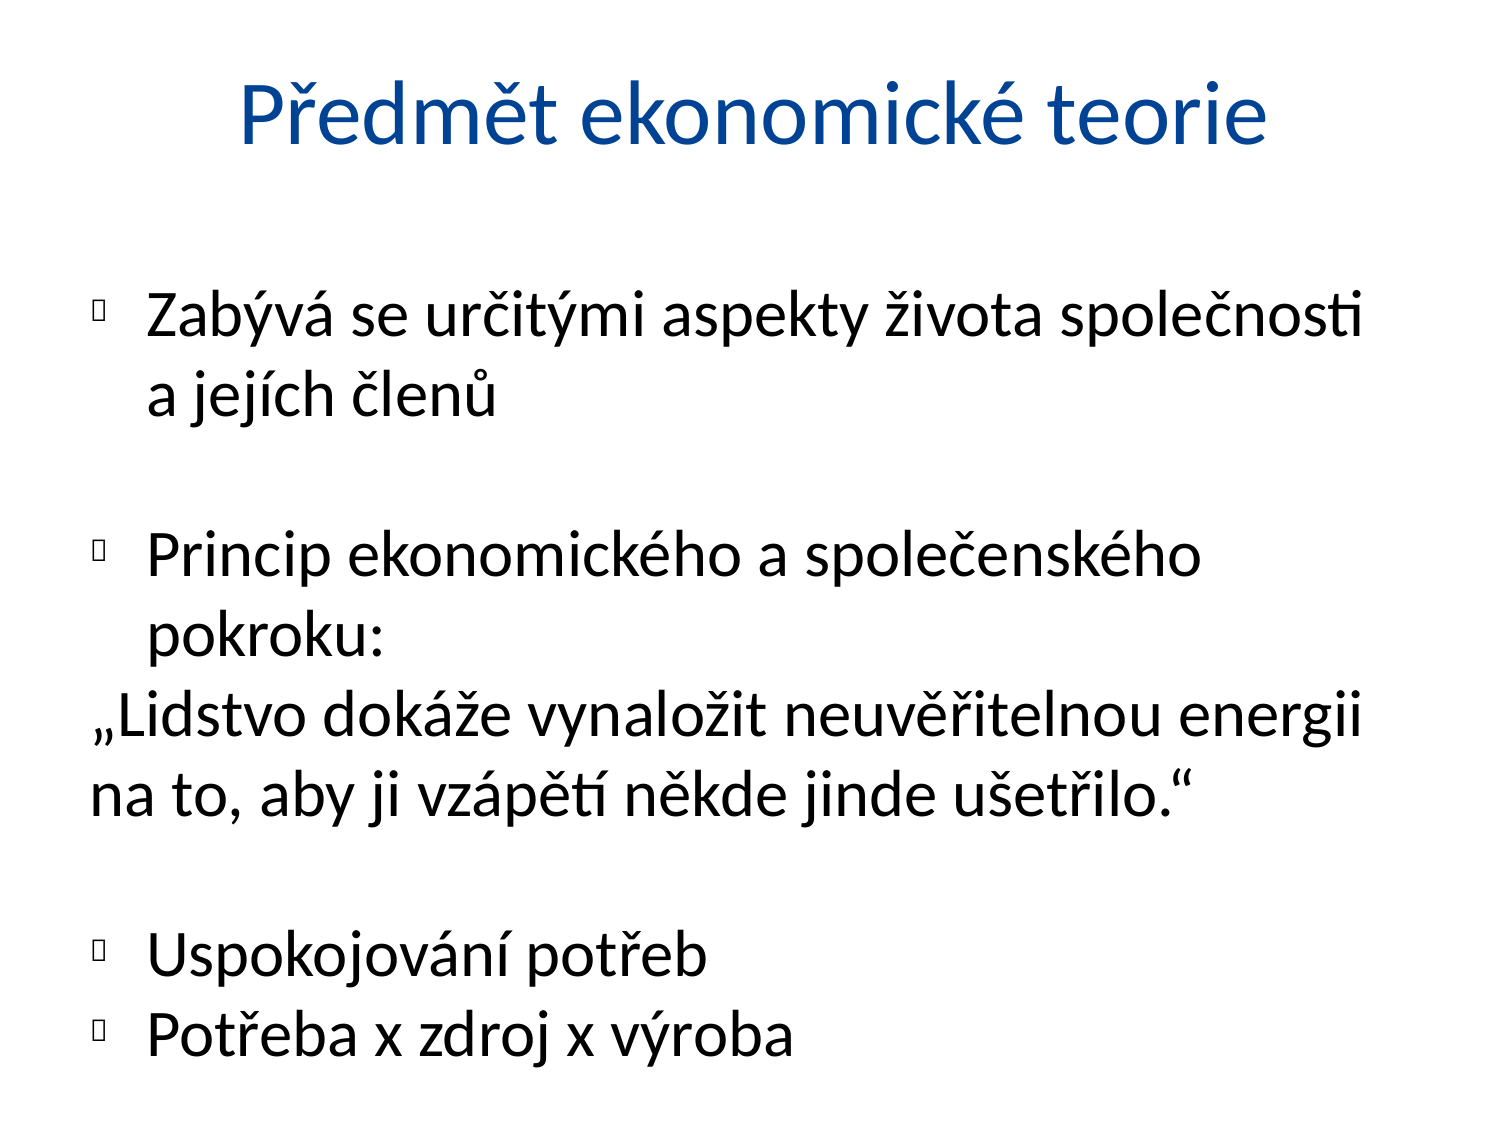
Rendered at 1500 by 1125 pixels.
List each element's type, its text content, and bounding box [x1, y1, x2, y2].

list Zabývá se určitými aspekty života společnosti a jejích členů Princip ekonomického a společenského pokroku: „Lidstvo dokáže vynaložit neuvěřitelnou energii na to, aby ji vzápětí někde jinde ušetřilo.“ Uspokojování potřeb Potřeba x zdroj x výroba [75, 262, 1425, 1005]
title Předmět ekonomické teorie [75, 45, 1425, 233]
